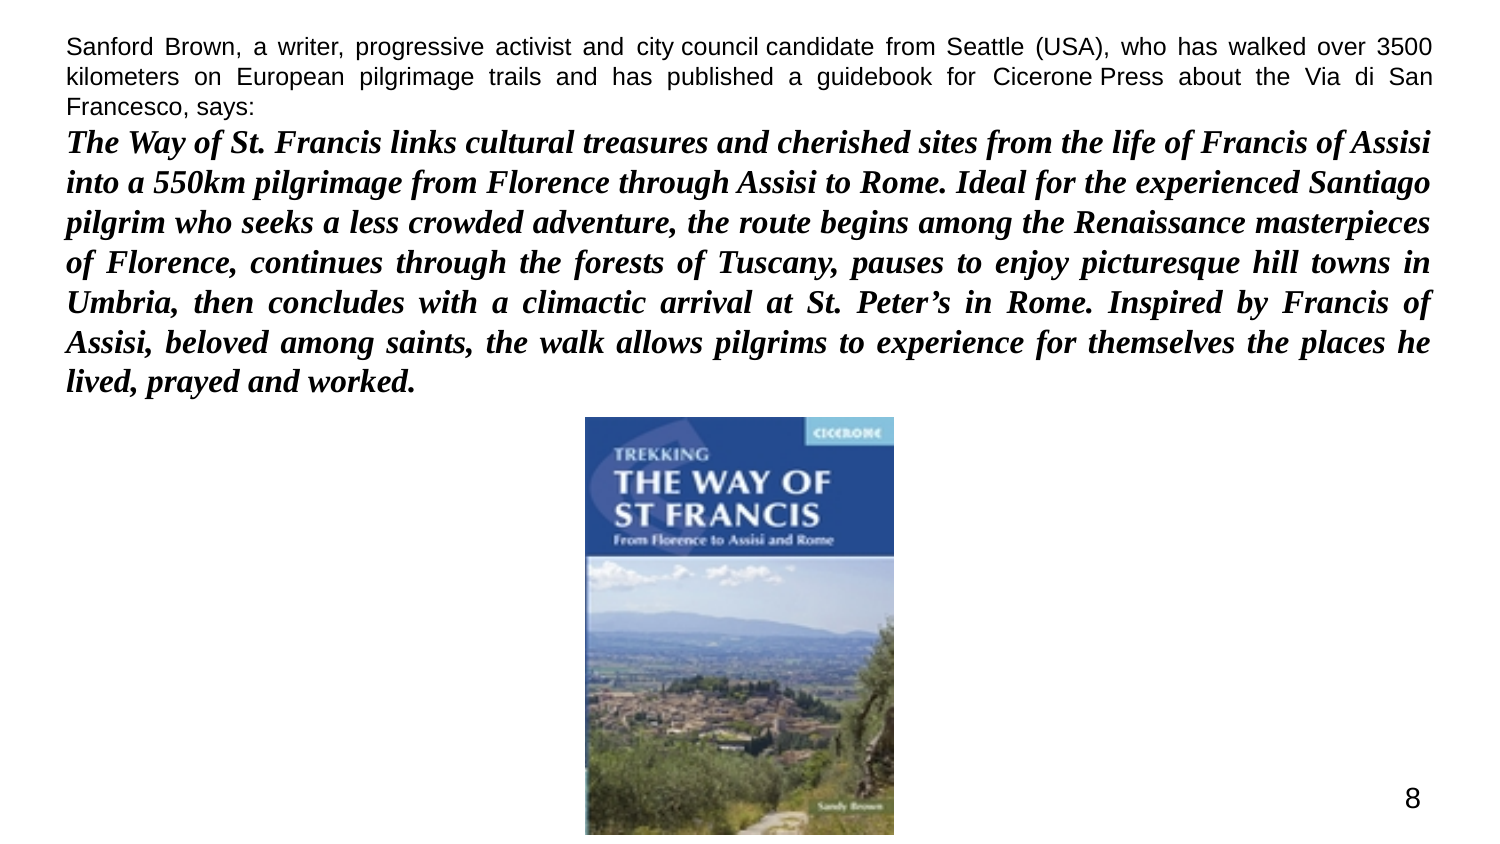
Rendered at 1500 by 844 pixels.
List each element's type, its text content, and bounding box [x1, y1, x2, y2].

picture [585, 417, 894, 835]
list Sanford Brown, a writer, progressive activist and city council candidate from Seattle (USA), who has walked over 3500 kilometers on European pilgrimage trails and has published a guidebook for Cicerone Press about the Via di San Francesco, says: The Way of St. Francis links cultural treasures and cherished sites from the life of Francis of Assisi into a 550km pilgrimage from Florence through Assisi to Rome. Ideal for the experienced Santiago pilgrim who seeks a less crowded adventure, the route begins among the Renaissance masterpieces of Florence, continues through the forests of Tuscany, pauses to enjoy picturesque hill towns in Umbria, then concludes with a climactic arrival at St. Peter’s in Rome. Inspired by Francis of Assisi, beloved among saints, the walk allows pilgrims to experience for themselves the places he lived, prayed and worked. [51, 15, 1449, 835]
slide_number 18 [1389, 764, 1480, 830]
